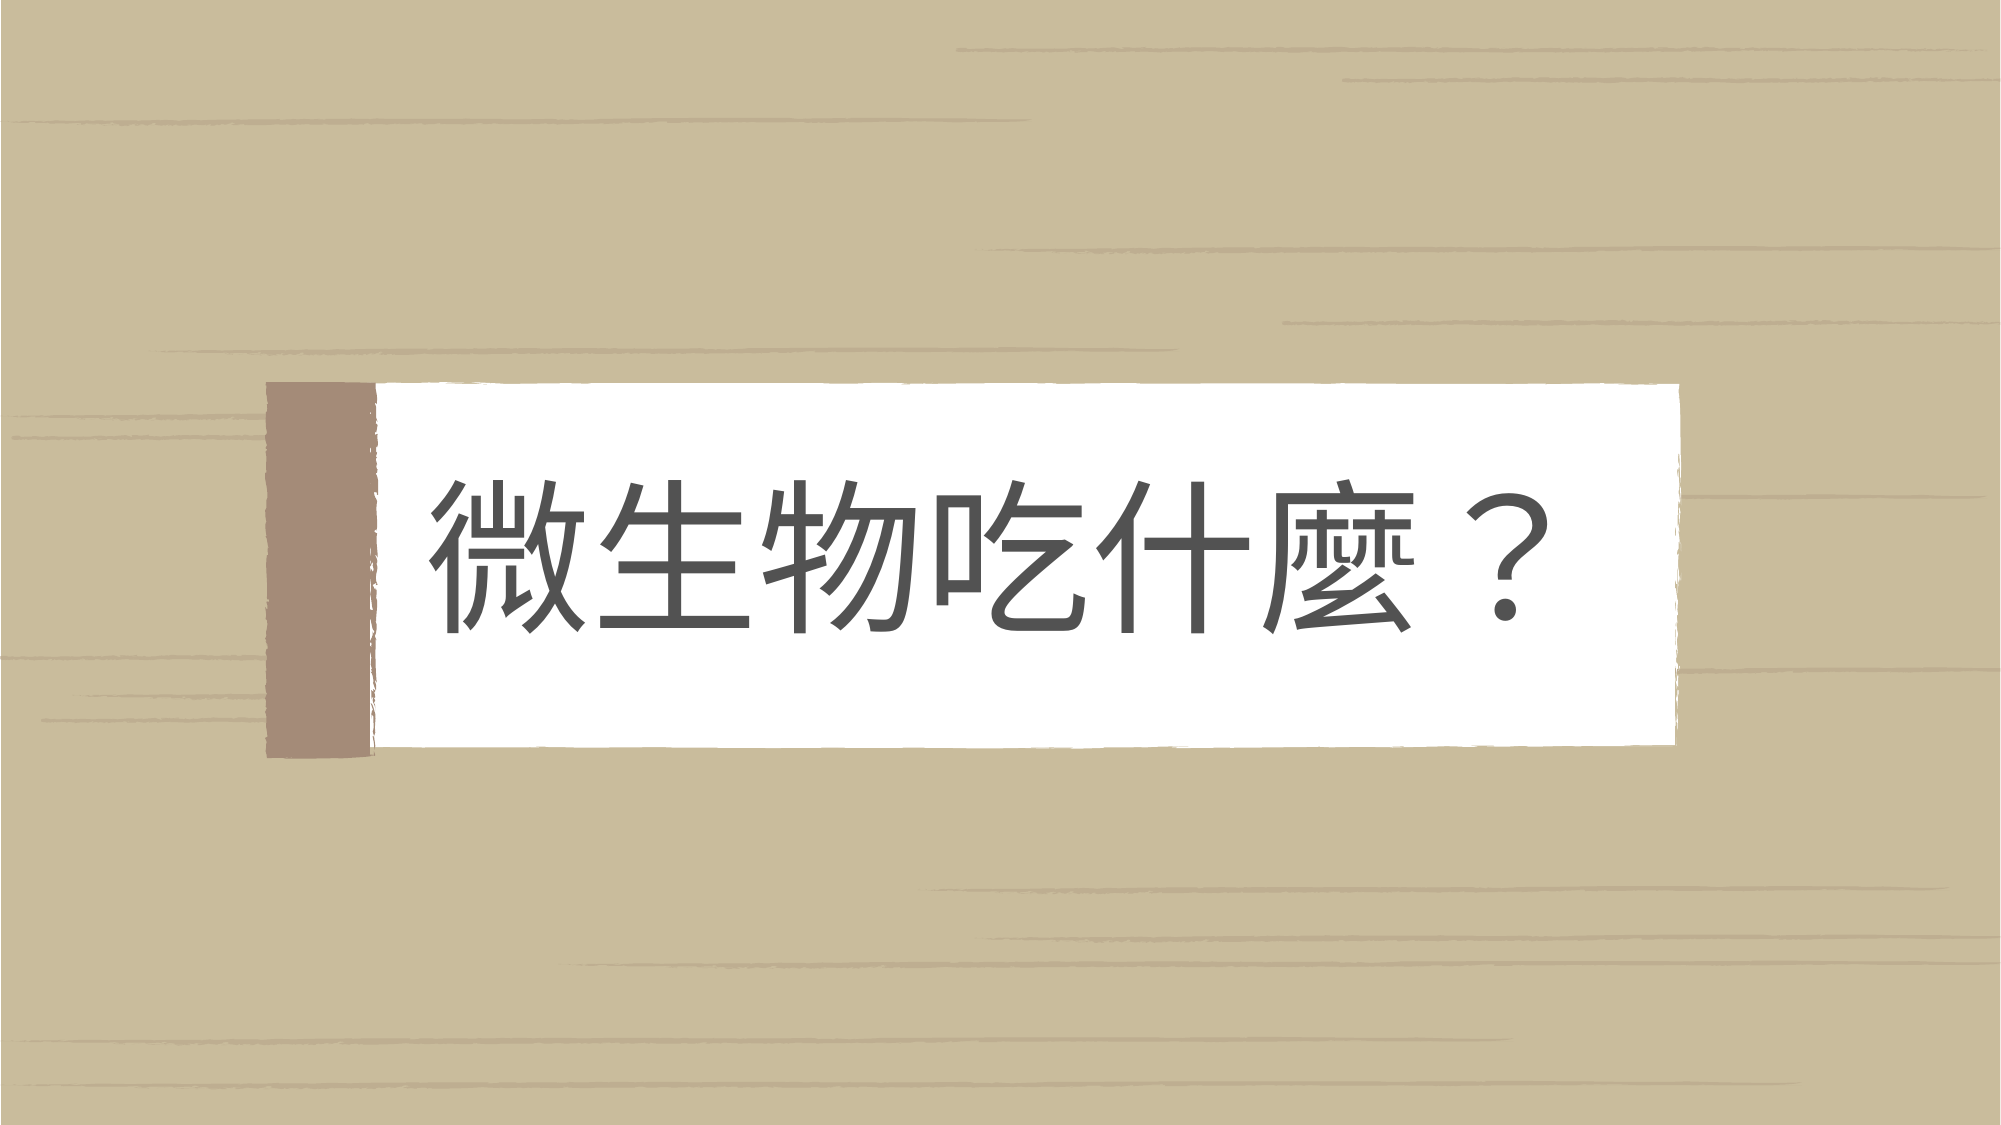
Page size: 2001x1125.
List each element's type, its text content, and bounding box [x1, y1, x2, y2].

text_box 微生物吃什麼？ [401, 469, 1615, 730]
picture [265, 382, 1682, 759]
